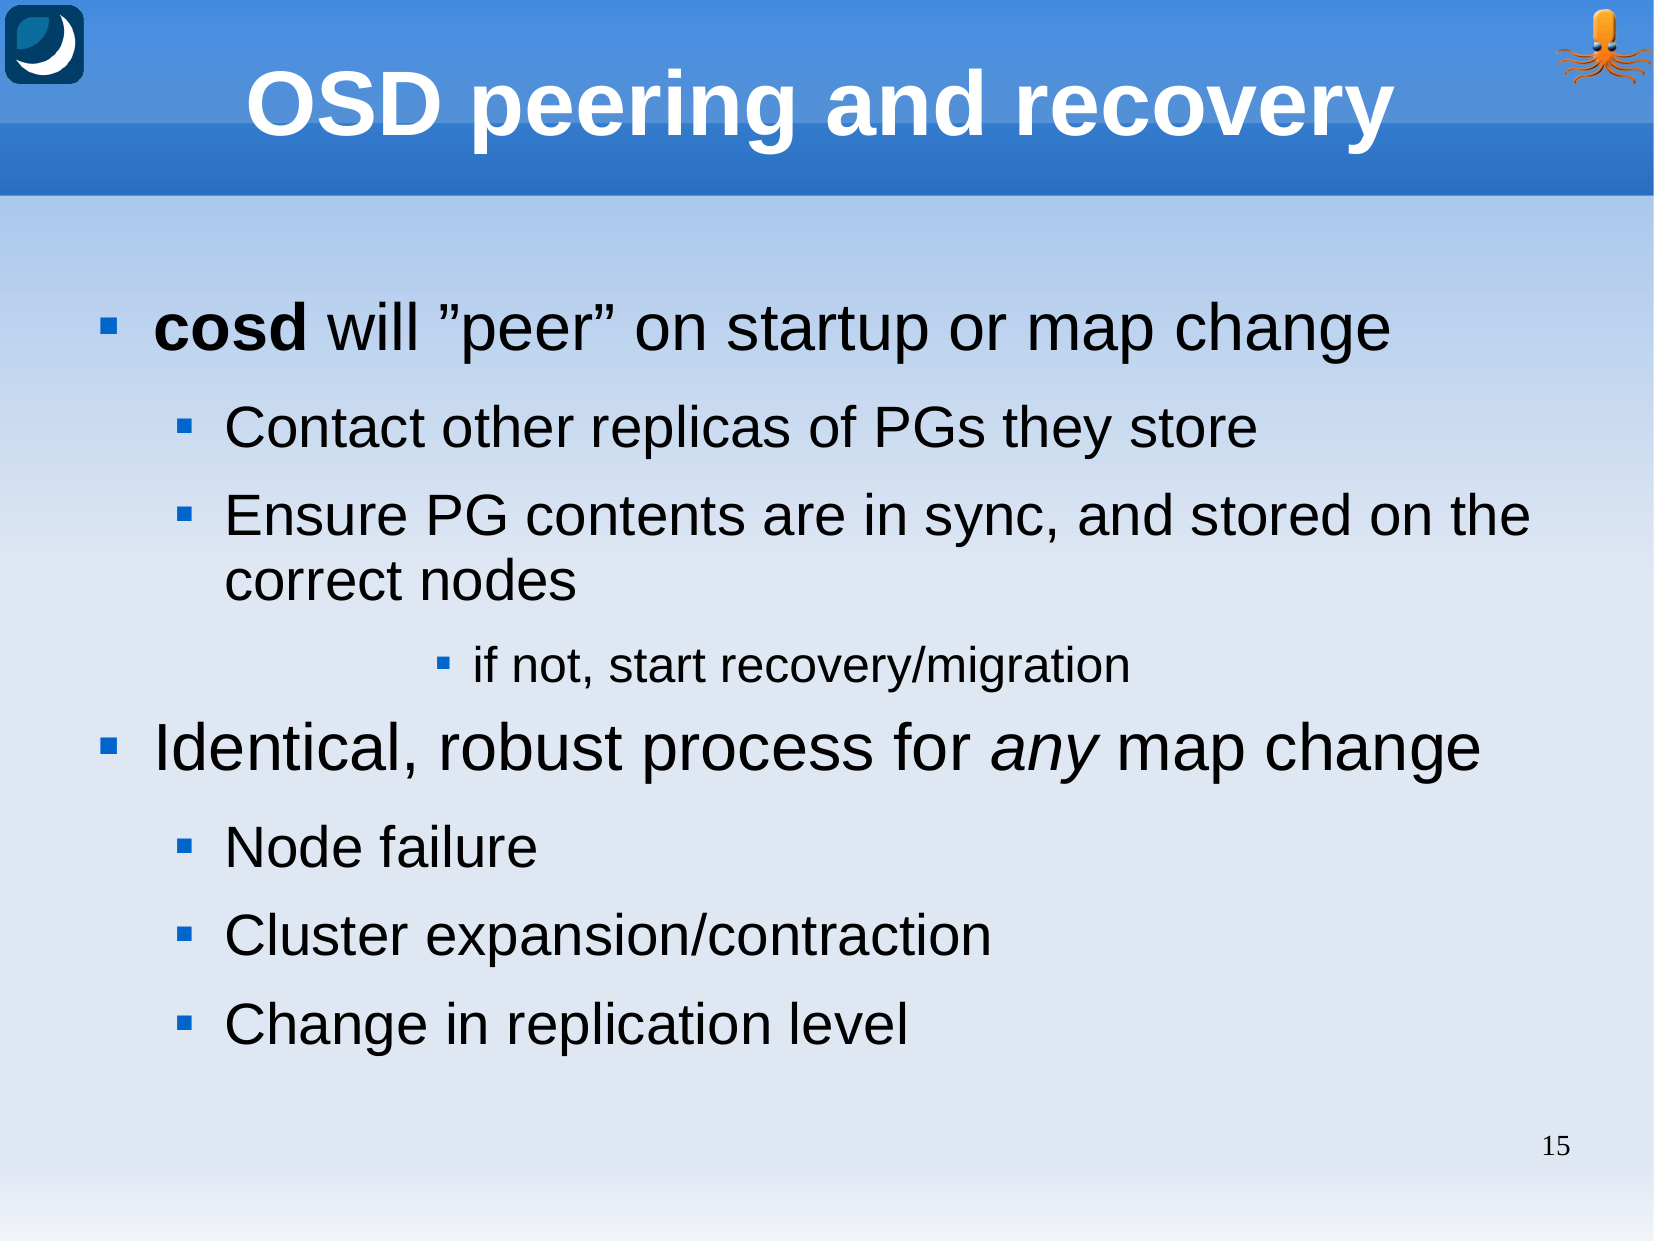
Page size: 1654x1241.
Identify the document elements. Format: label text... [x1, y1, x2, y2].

title OSD peering and recovery [76, 7, 1565, 200]
picture [0, 0, 1654, 1241]
list cosd will ”peer” on startup or map change Contact other replicas of PGs they store Ensure PG contents are in sync, and stored on the correct nodes if not, start recovery/migration Identical, robust process for any map change Node failure Cluster expansion/contraction Change in replication level [82, 290, 1571, 1156]
